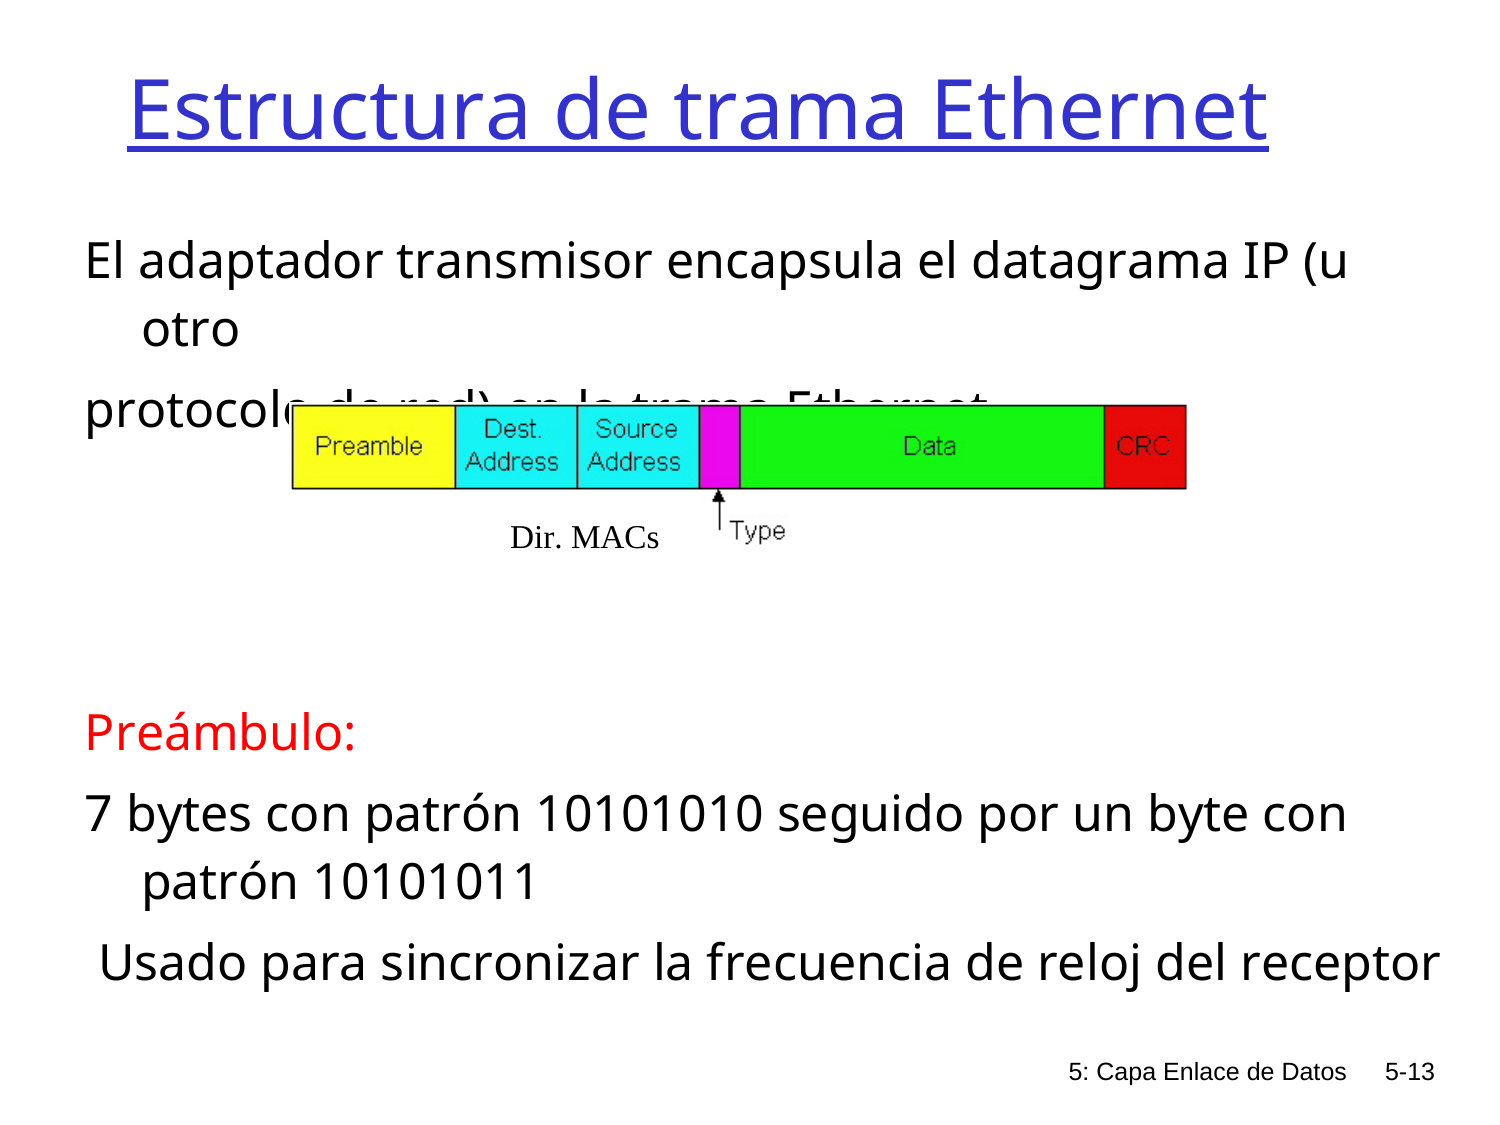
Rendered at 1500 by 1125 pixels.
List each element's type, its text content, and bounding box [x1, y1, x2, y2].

picture [289, 402, 1190, 558]
list El adaptador transmisor encapsula el datagrama IP (u otro protocolo de red) en la trama Ethernet Preámbulo: 7 bytes con patrón 10101010 seguido por un byte con patrón 10101011 Usado para sincronizar la frecuencia de reloj del receptor [70, 217, 1462, 1016]
title Estructura de trama Ethernet [112, 41, 1388, 173]
text_box Dir. MACs [495, 507, 675, 563]
